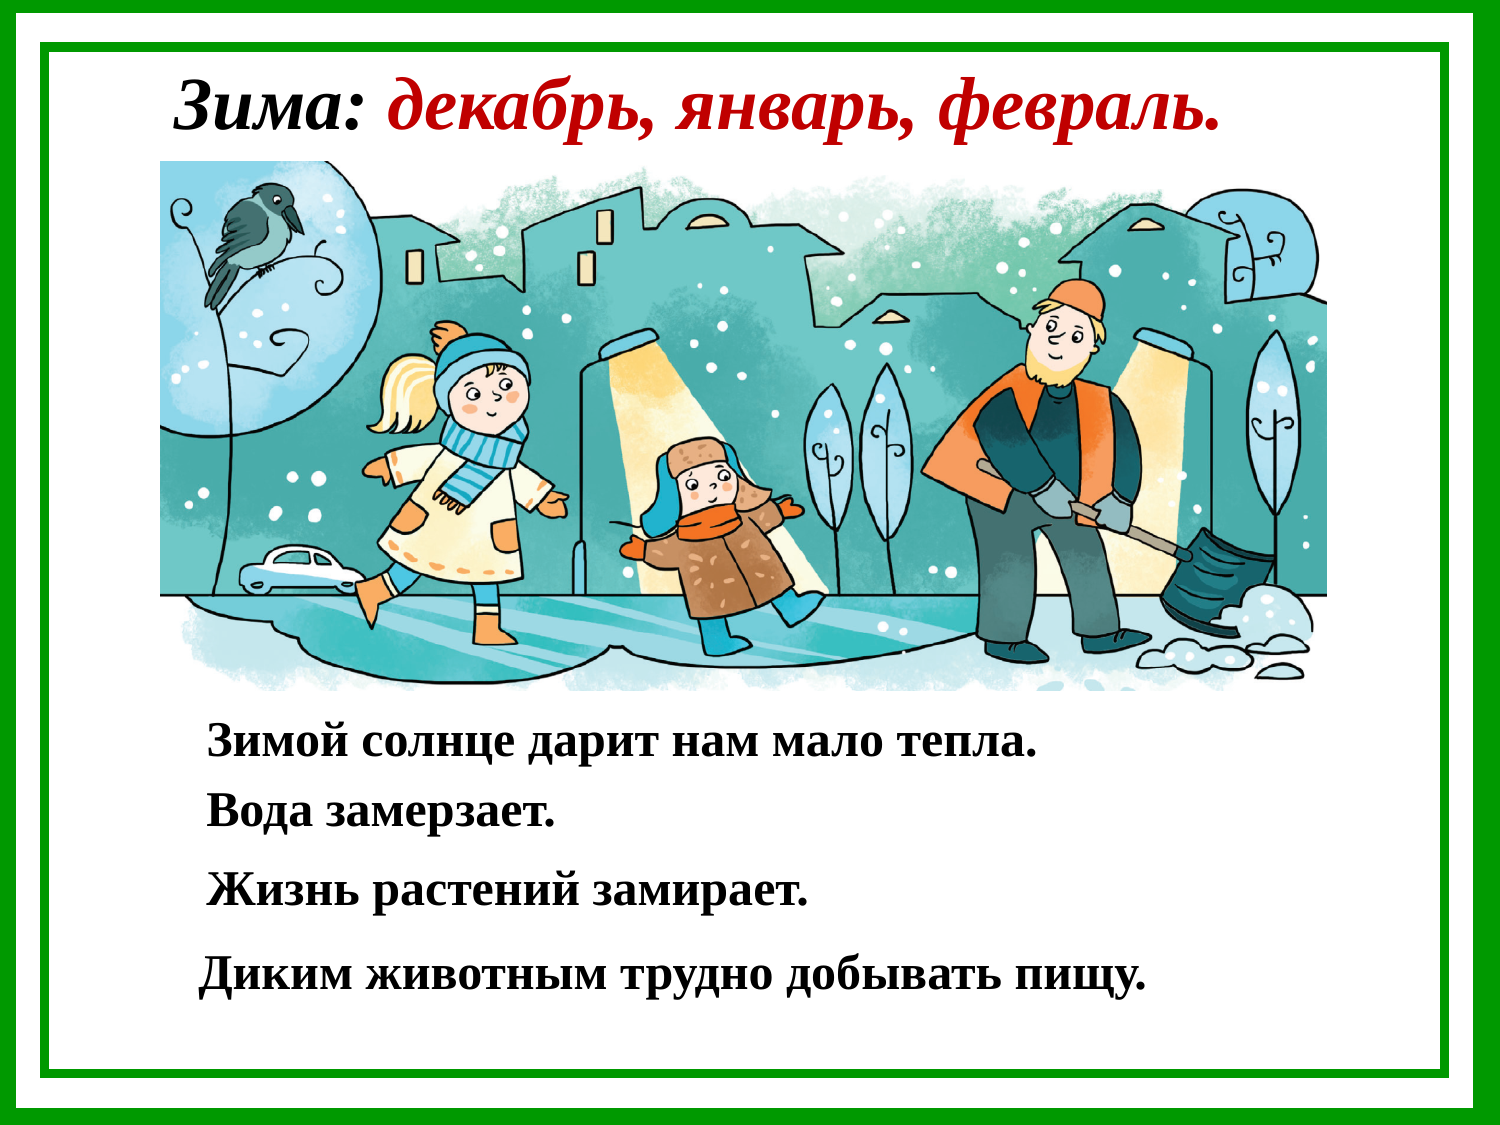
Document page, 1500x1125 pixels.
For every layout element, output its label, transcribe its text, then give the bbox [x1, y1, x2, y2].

text_box Зимой солнце дарит нам мало тепла. [191, 699, 1139, 774]
text_box Диким животным трудно добывать пищу. [183, 932, 1305, 1007]
text_box Зима: декабрь, январь, февраль. [159, 47, 1281, 152]
text_box Жизнь растений замирает. [191, 848, 845, 923]
text_box Вода замерзает. [191, 769, 888, 844]
picture [135, 140, 1338, 691]
